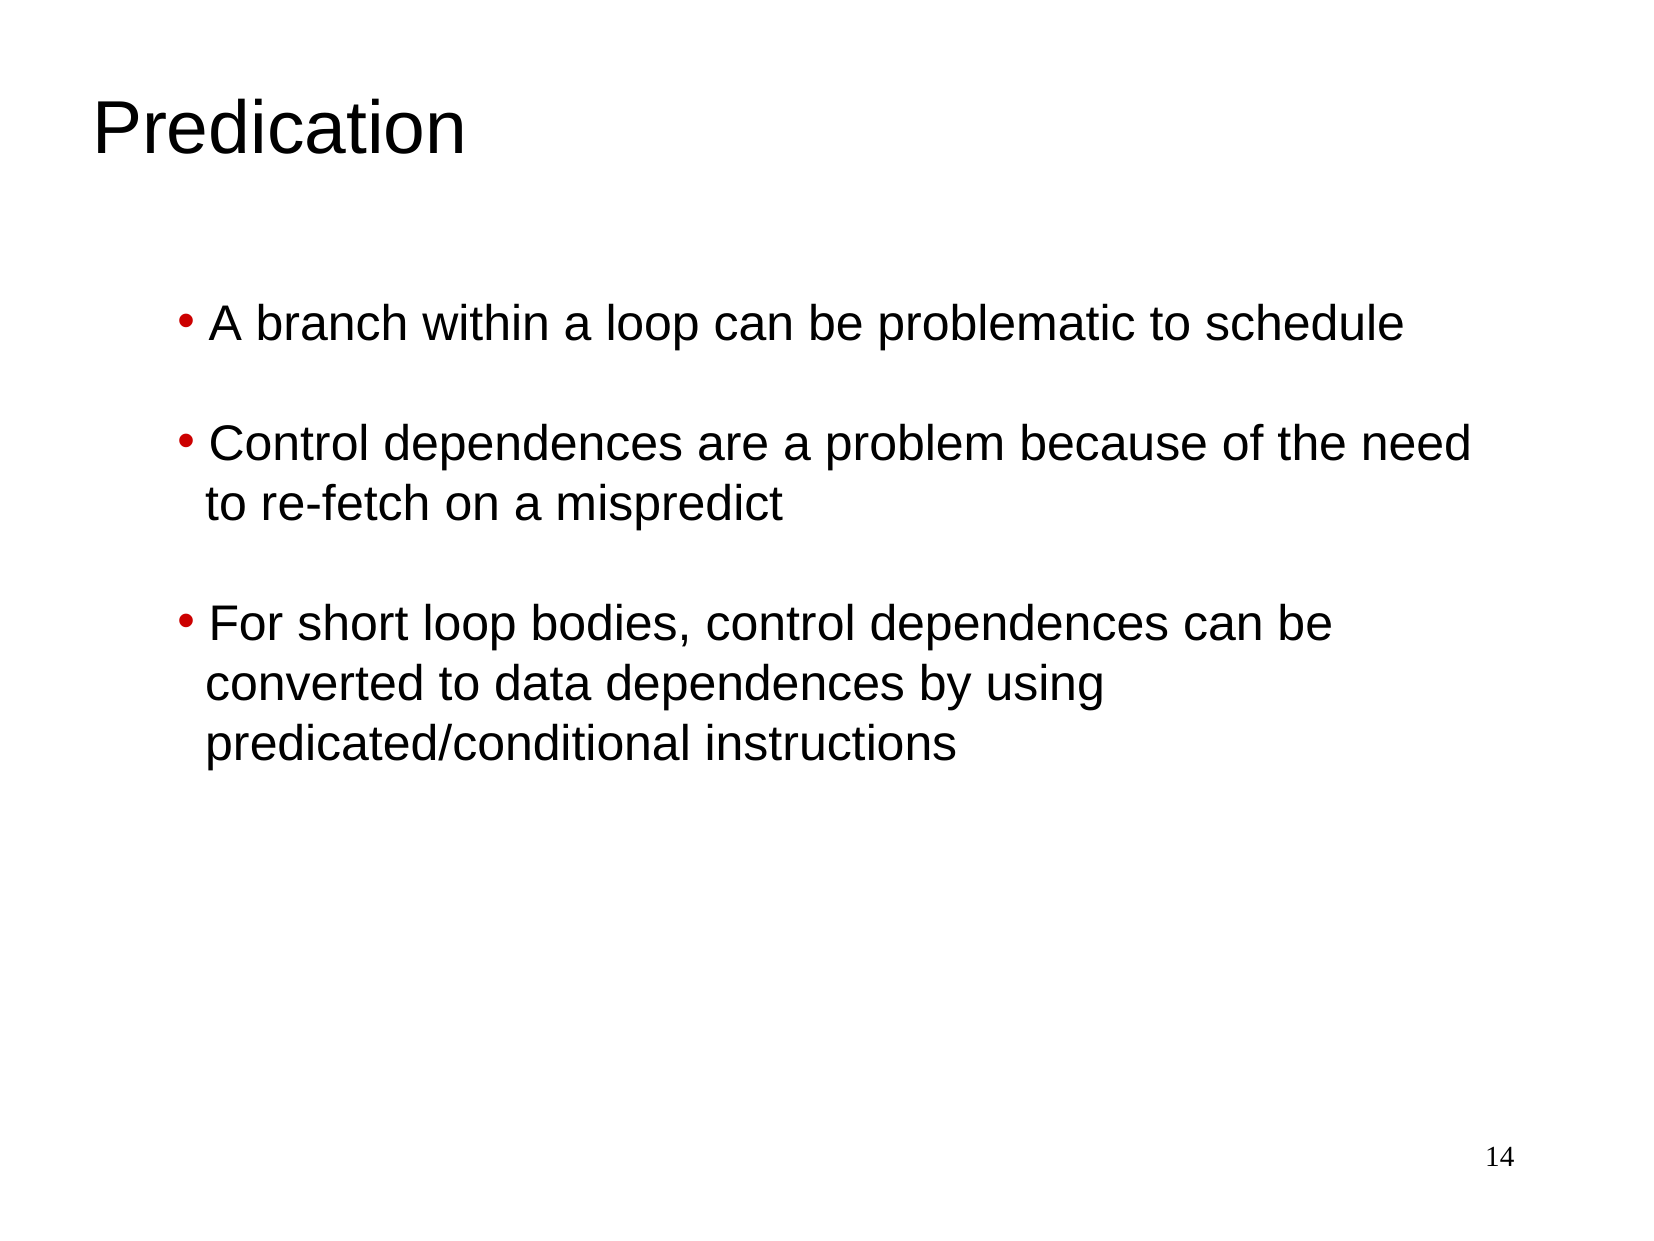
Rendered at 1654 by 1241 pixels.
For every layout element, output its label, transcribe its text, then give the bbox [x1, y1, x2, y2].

text_box Predication [77, 71, 483, 177]
text_box A branch within a loop can be problematic to schedule Control dependences are a problem because of the need to re-fetch on a mispredict For short loop bodies, control dependences can be converted to data dependences by using predicated/conditional instructions [162, 282, 1488, 779]
text_box <number> [1184, 1129, 1530, 1213]
